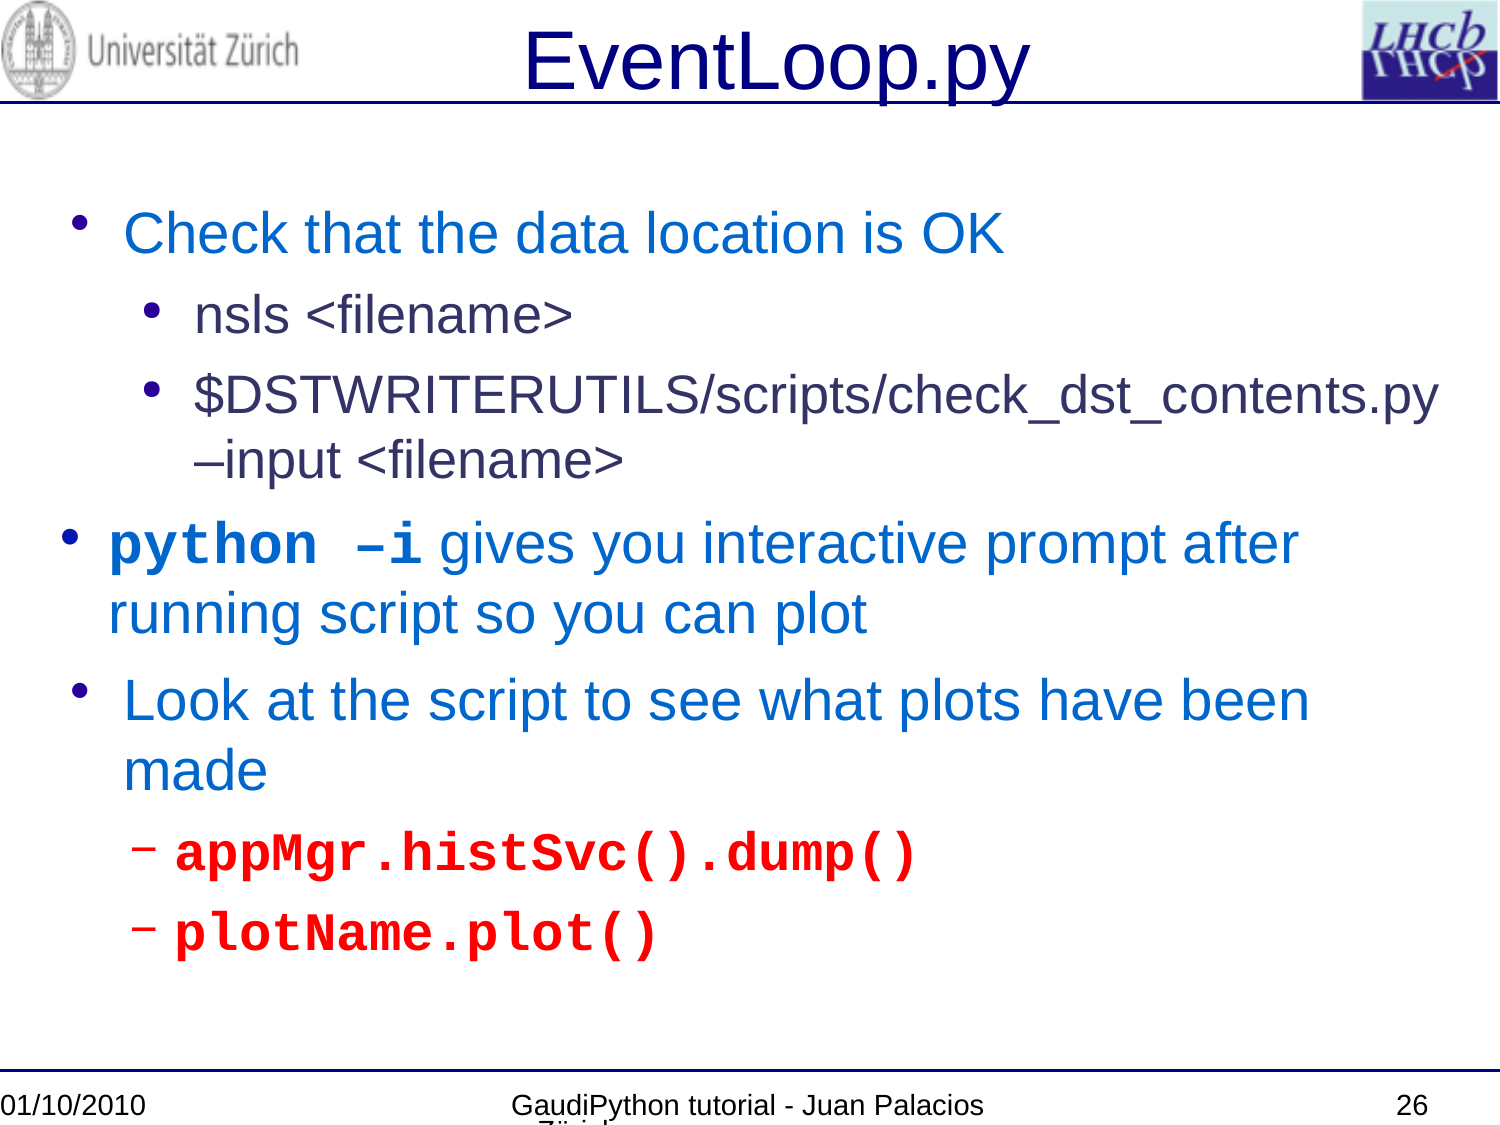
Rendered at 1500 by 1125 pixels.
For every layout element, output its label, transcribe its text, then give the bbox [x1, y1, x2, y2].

picture [1360, 0, 1500, 101]
list Check that the data location is OK nsls <filename> $DSTWRITERUTILS/scripts/check_dst_contents.py –input <filename> python –i gives you interactive prompt after running script so you can plot Look at the script to see what plots have been made appMgr.histSvc().dump() plotName.plot() [37, 187, 1463, 1026]
title EventLoop.py [224, 0, 1300, 114]
picture [0, 0, 224, 101]
